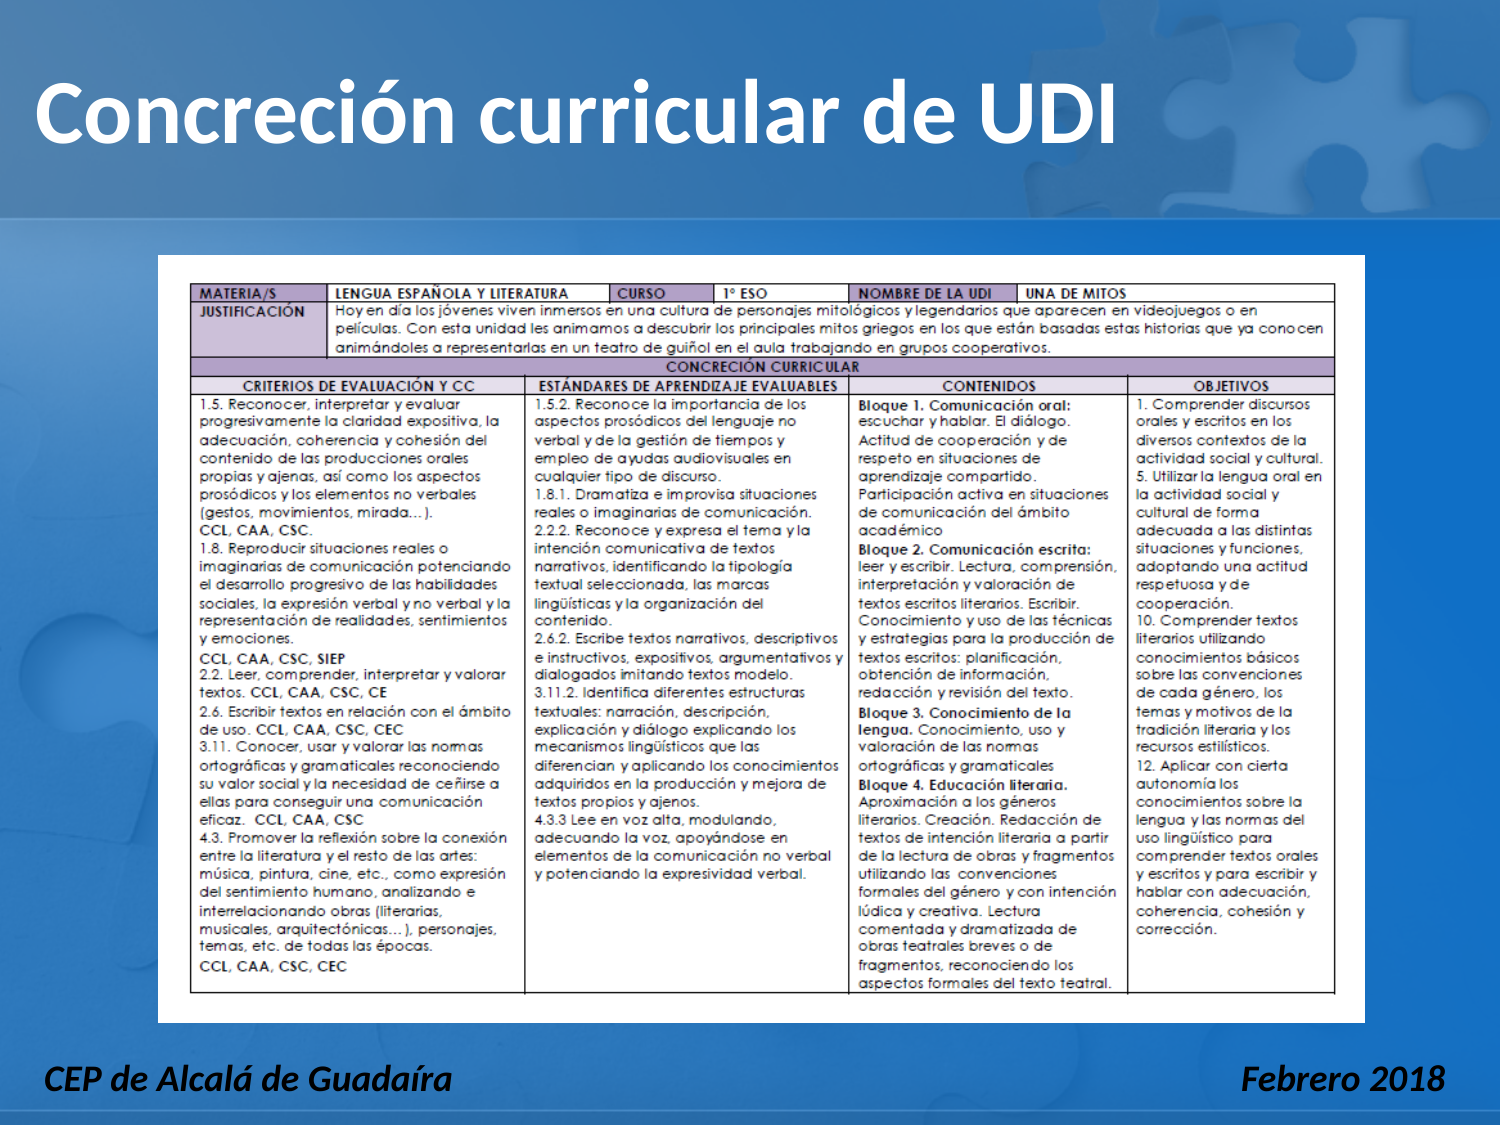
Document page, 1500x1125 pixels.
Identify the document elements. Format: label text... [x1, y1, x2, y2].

picture [0, 232, 1500, 1125]
text_box CEP de Alcalá de Guadaíra Febrero 2018 [29, 1046, 1489, 1107]
title Concreción curricular de UDI [0, 44, 1500, 232]
